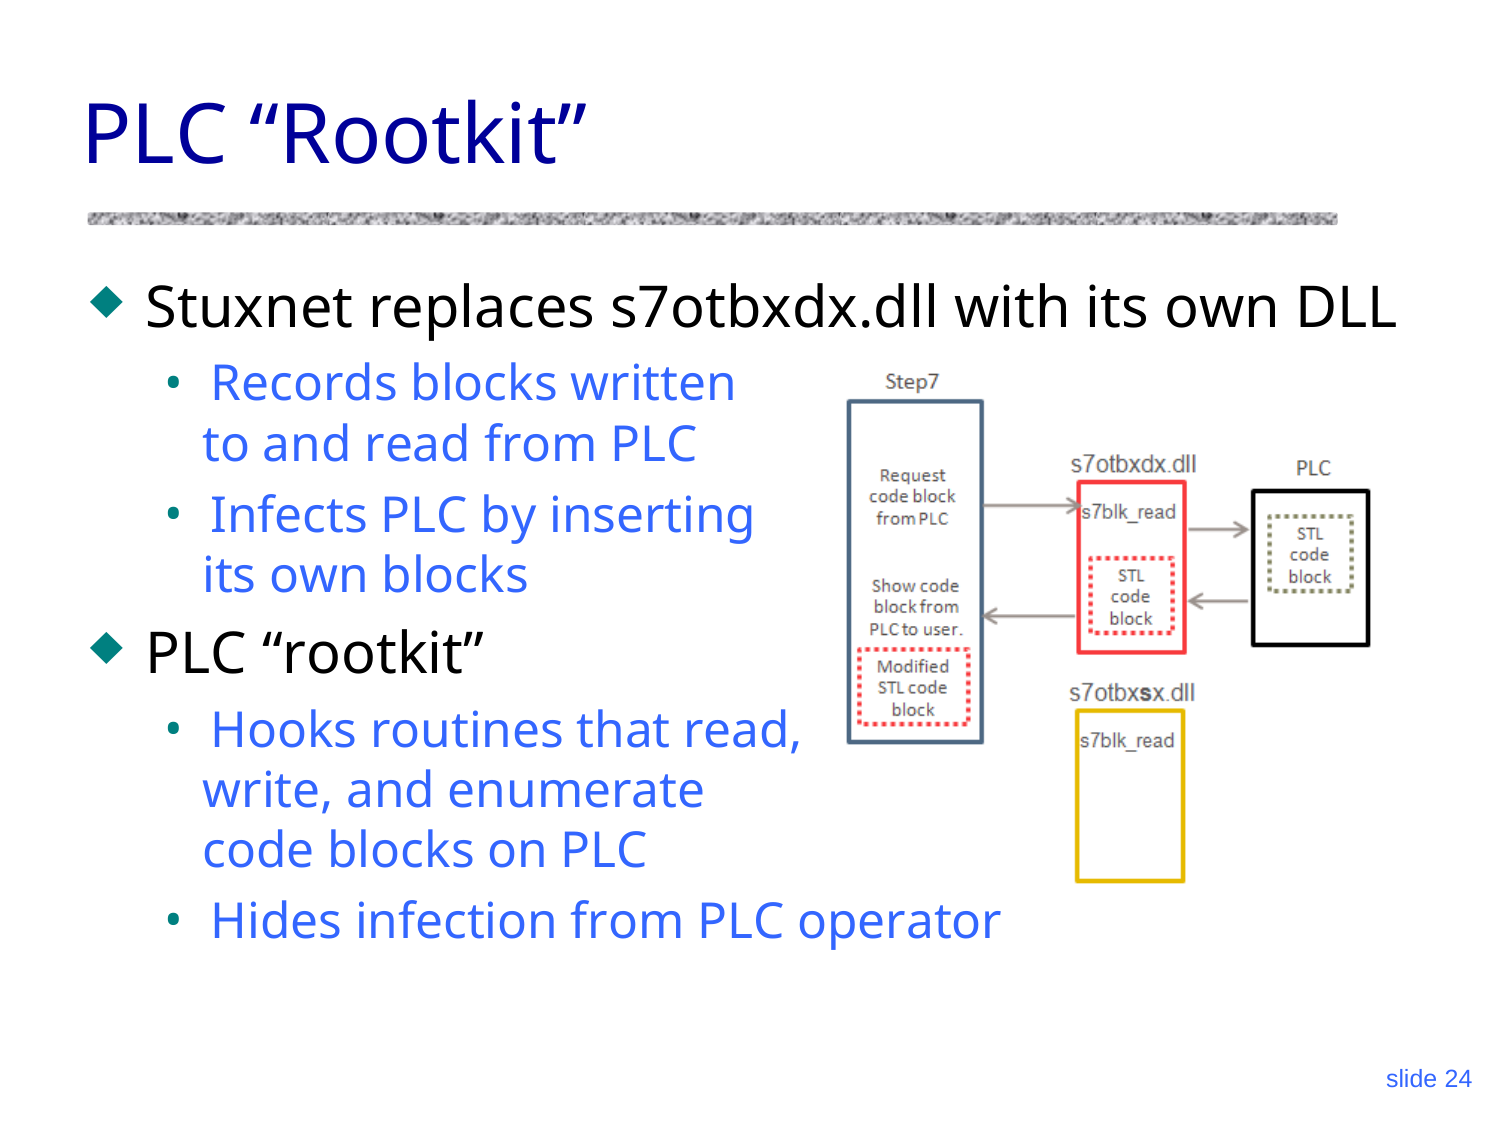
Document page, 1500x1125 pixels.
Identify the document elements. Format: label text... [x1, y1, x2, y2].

text_box slide <number> [1174, 1025, 1488, 1101]
title PLC “Rootkit” [66, 37, 1342, 188]
picture [841, 365, 1375, 888]
picture [87, 212, 1338, 226]
list Stuxnet replaces s7otbxdx.dll with its own DLL Records blocks written to and read from PLC Infects PLC by inserting its own blocks PLC “rootkit” Hooks routines that read, write, and enumerate code blocks on PLC Hides infection from PLC operator [74, 262, 1417, 1026]
